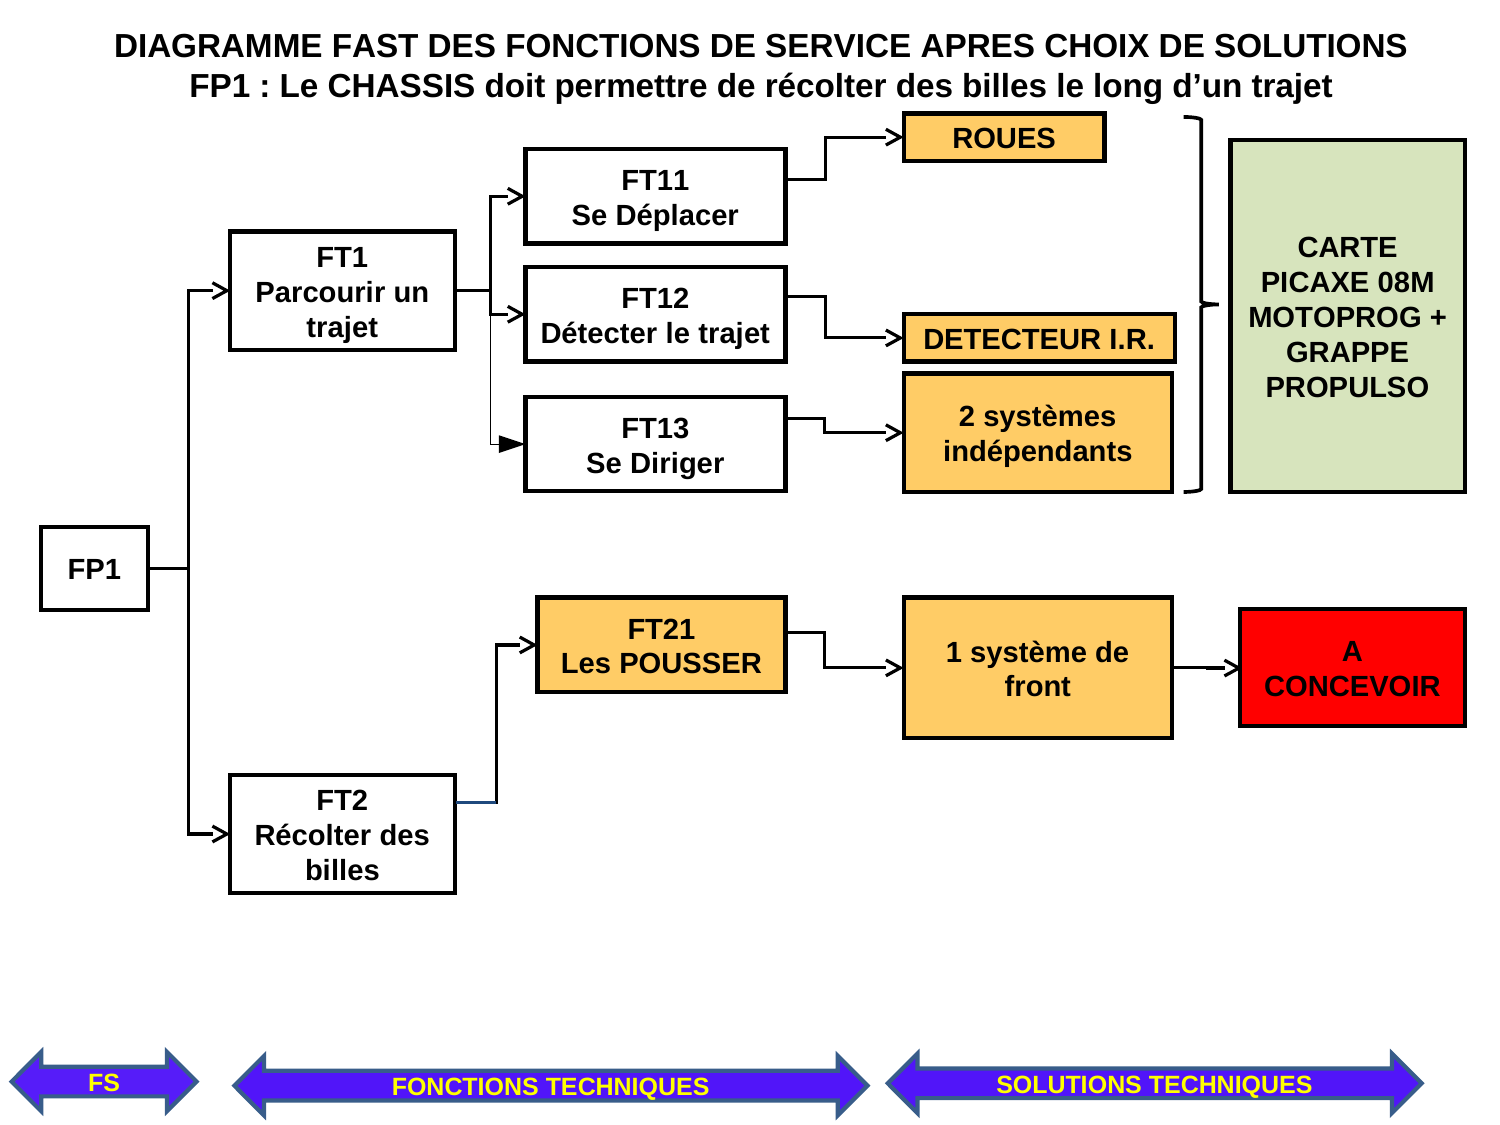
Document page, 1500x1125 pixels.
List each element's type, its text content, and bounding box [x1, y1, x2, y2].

text_box FT12 Détecter le trajet [525, 266, 786, 362]
text_box FT13 Se Diriger [525, 396, 786, 492]
text_box FS [11, 1052, 197, 1112]
text_box FP1 [41, 526, 148, 610]
text_box A CONCEVOIR [1240, 609, 1465, 727]
text_box FT11 Se Déplacer [525, 148, 786, 244]
text_box FT2 Récolter des billes [230, 774, 455, 894]
text_box 2 systèmes indépendants [903, 373, 1172, 492]
text_box CARTE PICAXE 08M MOTOPROG + GRAPPE PROPULSO [1230, 140, 1465, 492]
title DIAGRAMME FAST DES FONCTIONS DE SERVICE APRES CHOIX DE SOLUTIONS FP1 : Le CHASSIS doit permettre de récolter des billes le long d’un trajet [64, 16, 1459, 152]
text_box FONCTIONS TECHNIQUES [234, 1055, 868, 1116]
text_box ROUES [903, 113, 1105, 161]
text_box 1 système de front [903, 597, 1172, 739]
text_box FT21 Les POUSSER [537, 597, 786, 693]
text_box SOLUTIONS TECHNIQUES [887, 1053, 1422, 1114]
text_box DETECTEUR I.R. [903, 314, 1176, 362]
text_box FT1 Parcourir un trajet [230, 231, 455, 350]
